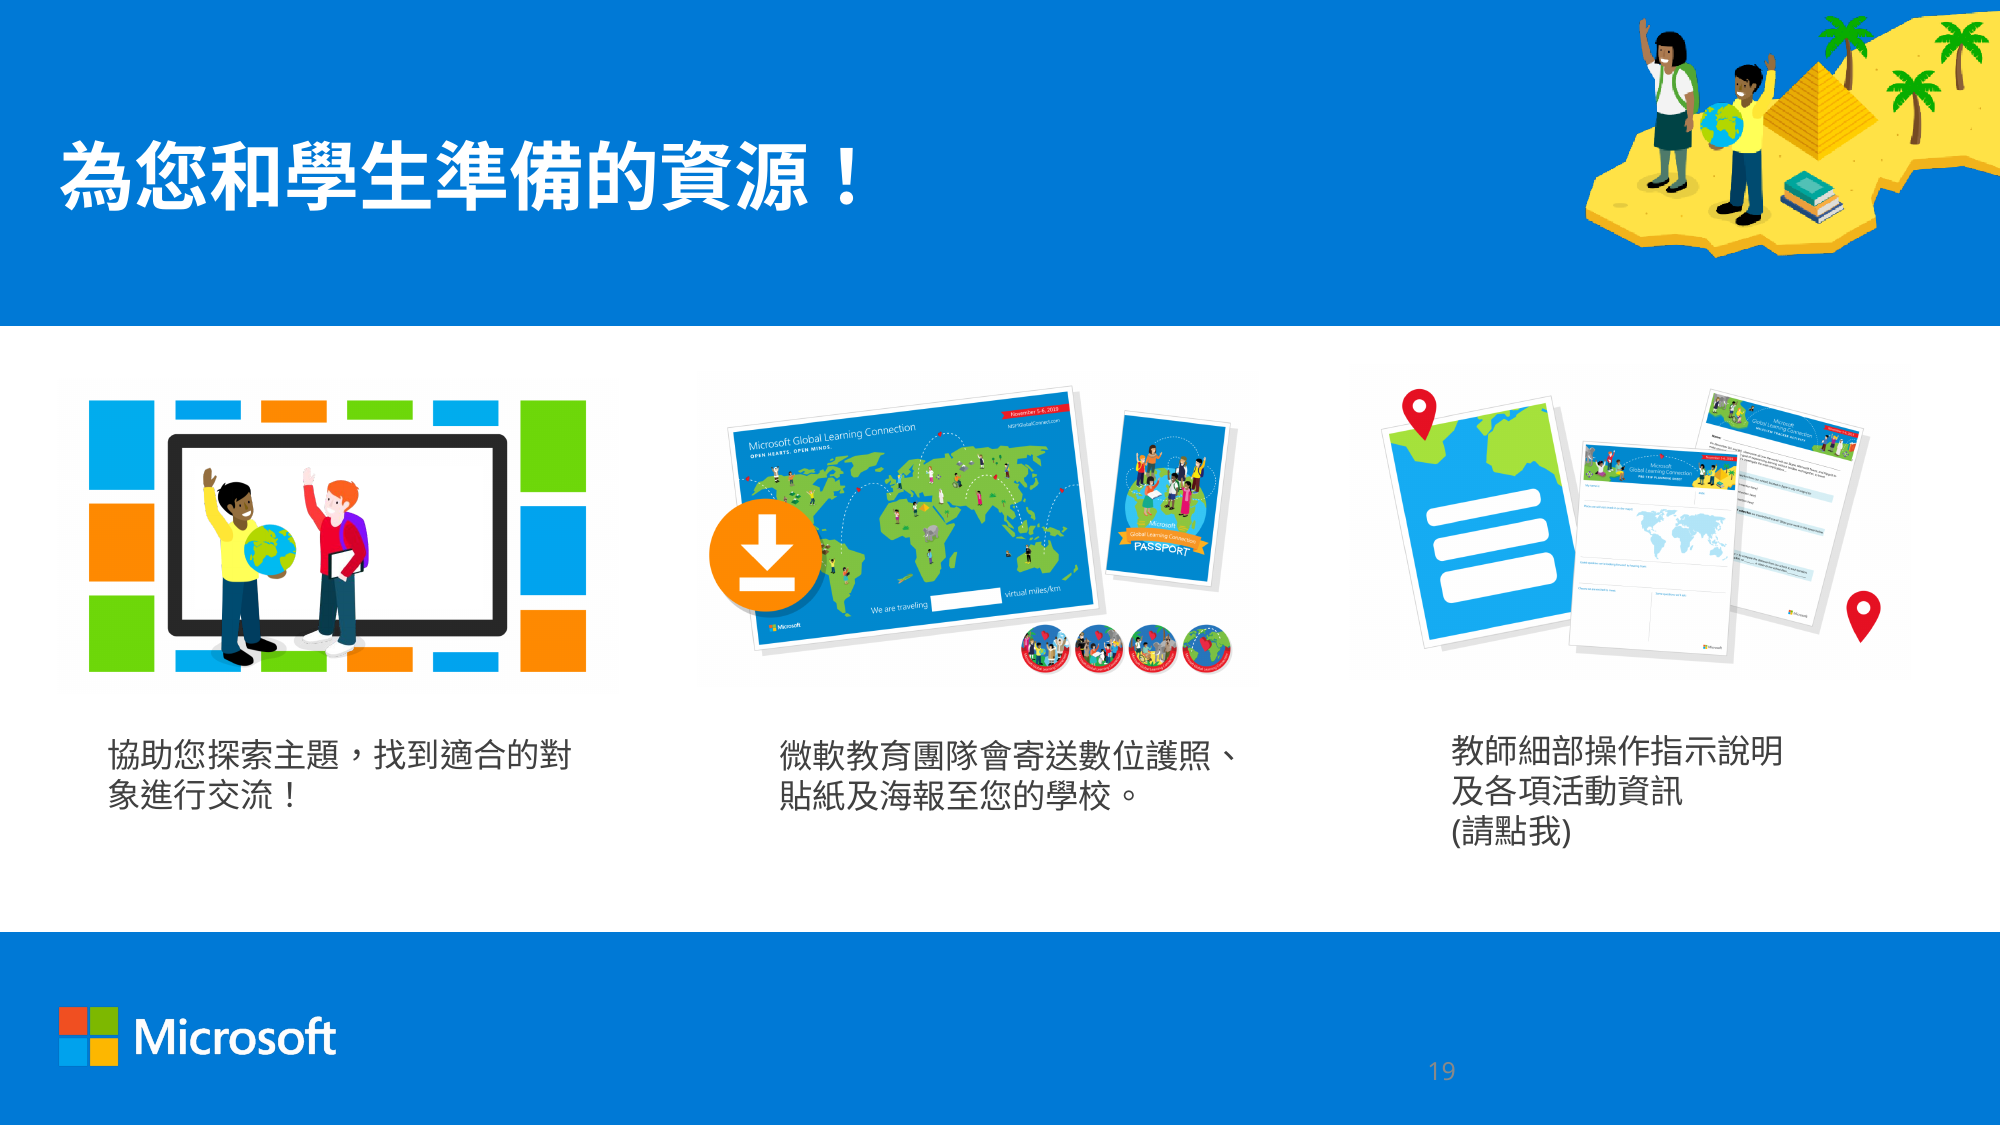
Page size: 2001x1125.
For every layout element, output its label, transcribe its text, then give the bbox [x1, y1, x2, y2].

picture [1584, 9, 2000, 258]
text_box 協助您探索主題，找到適合的對象進行交流！ [92, 726, 589, 823]
text_box 微軟教育團隊會寄送數位護照、貼紙及海報至您的學校。 [764, 727, 1261, 824]
picture [697, 371, 1259, 688]
text_box [0, 0, 2000, 1125]
picture [0, 948, 395, 1125]
text_box 教師細部操作指示說明 及各項活動資訊 (請點我) [1436, 722, 1846, 859]
text_box 19 [1412, 1042, 1863, 1103]
text_box 為您和學生準備的資源！ [44, 122, 1584, 229]
picture [57, 378, 619, 694]
picture [1349, 364, 1911, 680]
